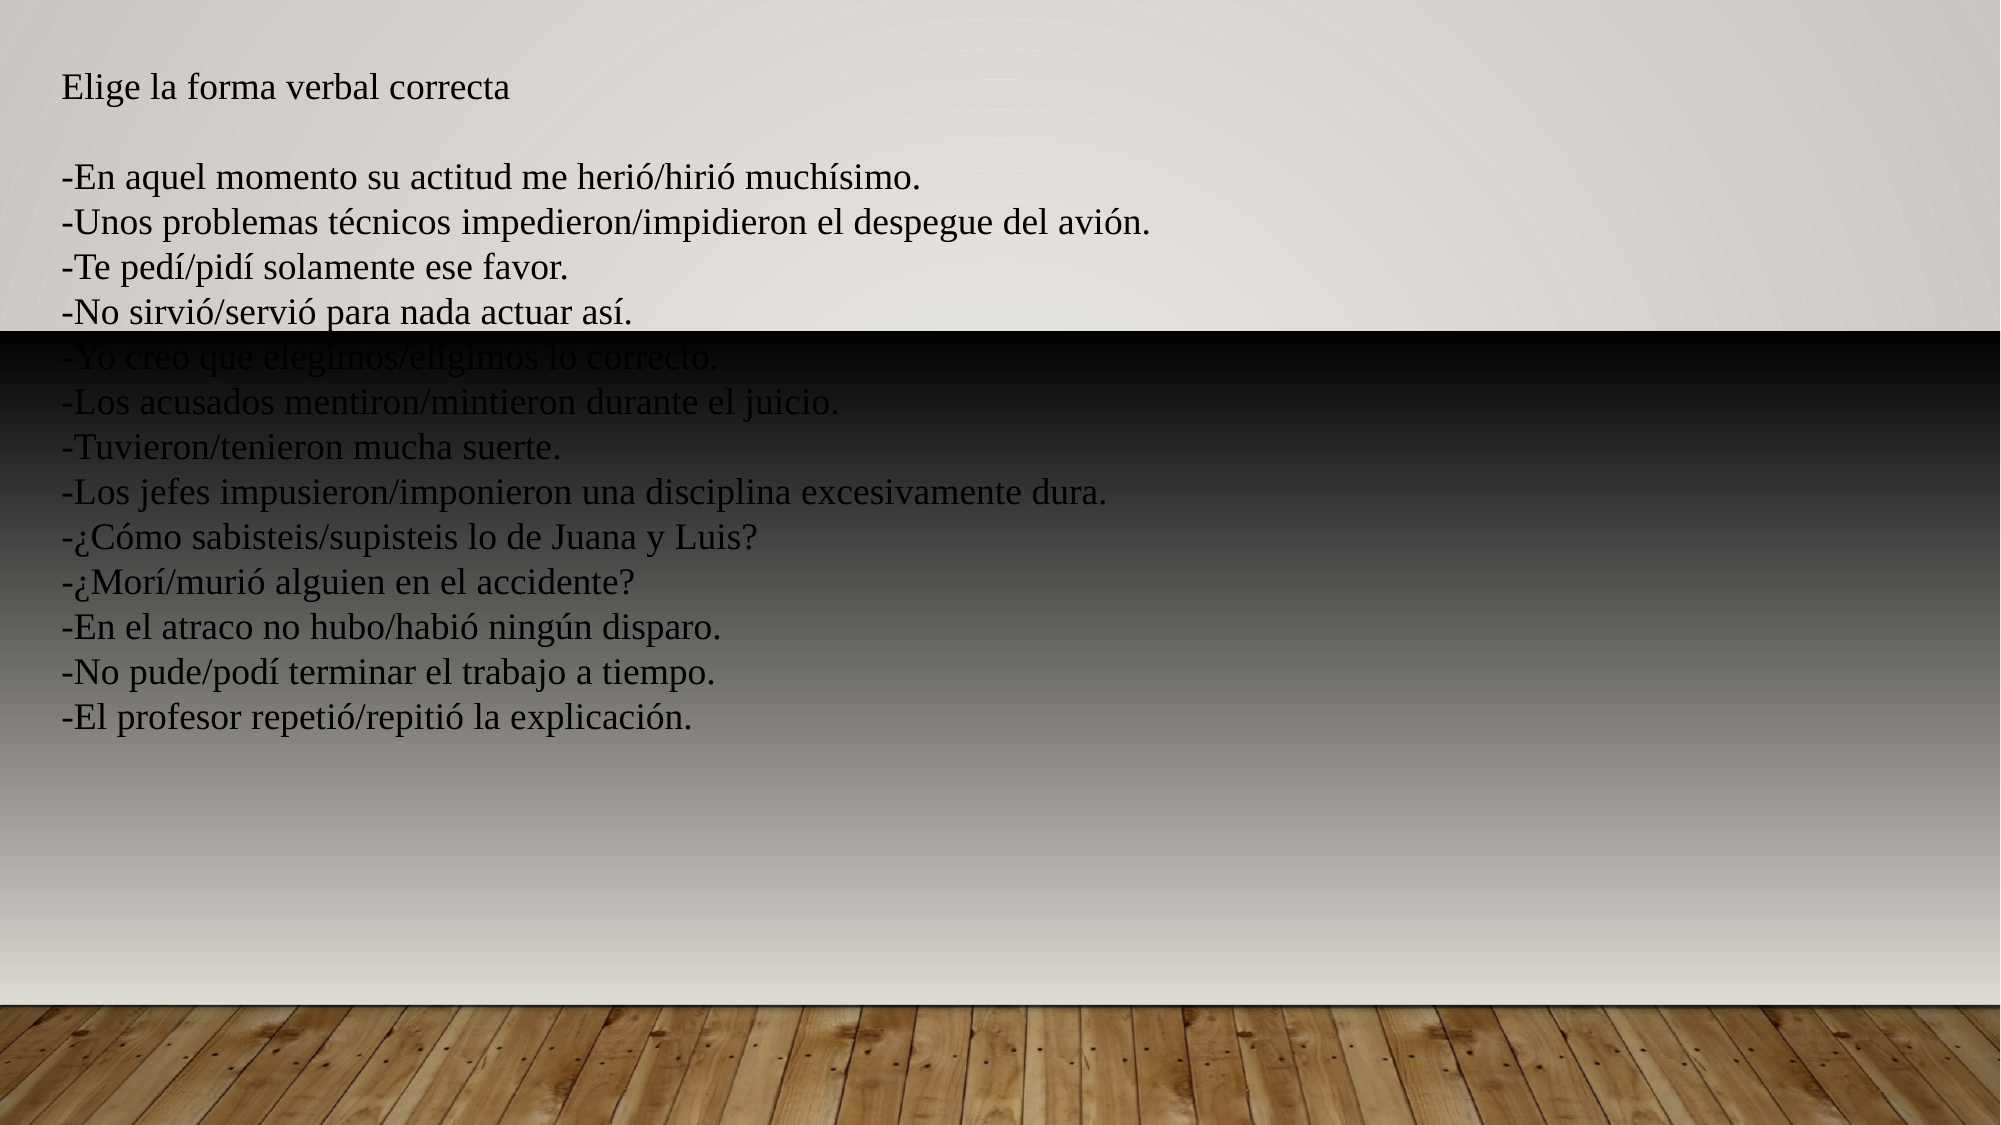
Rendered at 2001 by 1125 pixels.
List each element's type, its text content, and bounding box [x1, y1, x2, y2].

text_box Elige la forma verbal correcta -En aquel momento su actitud me herió/hirió muchísimo. -Unos problemas técnicos impedieron/impidieron el despegue del avión. -Te pedí/pidí solamente ese favor. -No sirvió/servió para nada actuar así. -Yo creo que elegimos/eligimos lo correcto. -Los acusados mentiron/mintieron durante el juicio. -Tuvieron/tenieron mucha suerte. -Los jefes impusieron/imponieron una disciplina excesivamente dura. -¿Cómo sabisteis/supisteis lo de Juana y Luis? -¿Morí/murió alguien en el accidente? -En el atraco no hubo/habió ningún disparo. -No pude/podí terminar el trabajo a tiempo. -El profesor repetió/repitió la explicación. [46, 54, 1502, 751]
